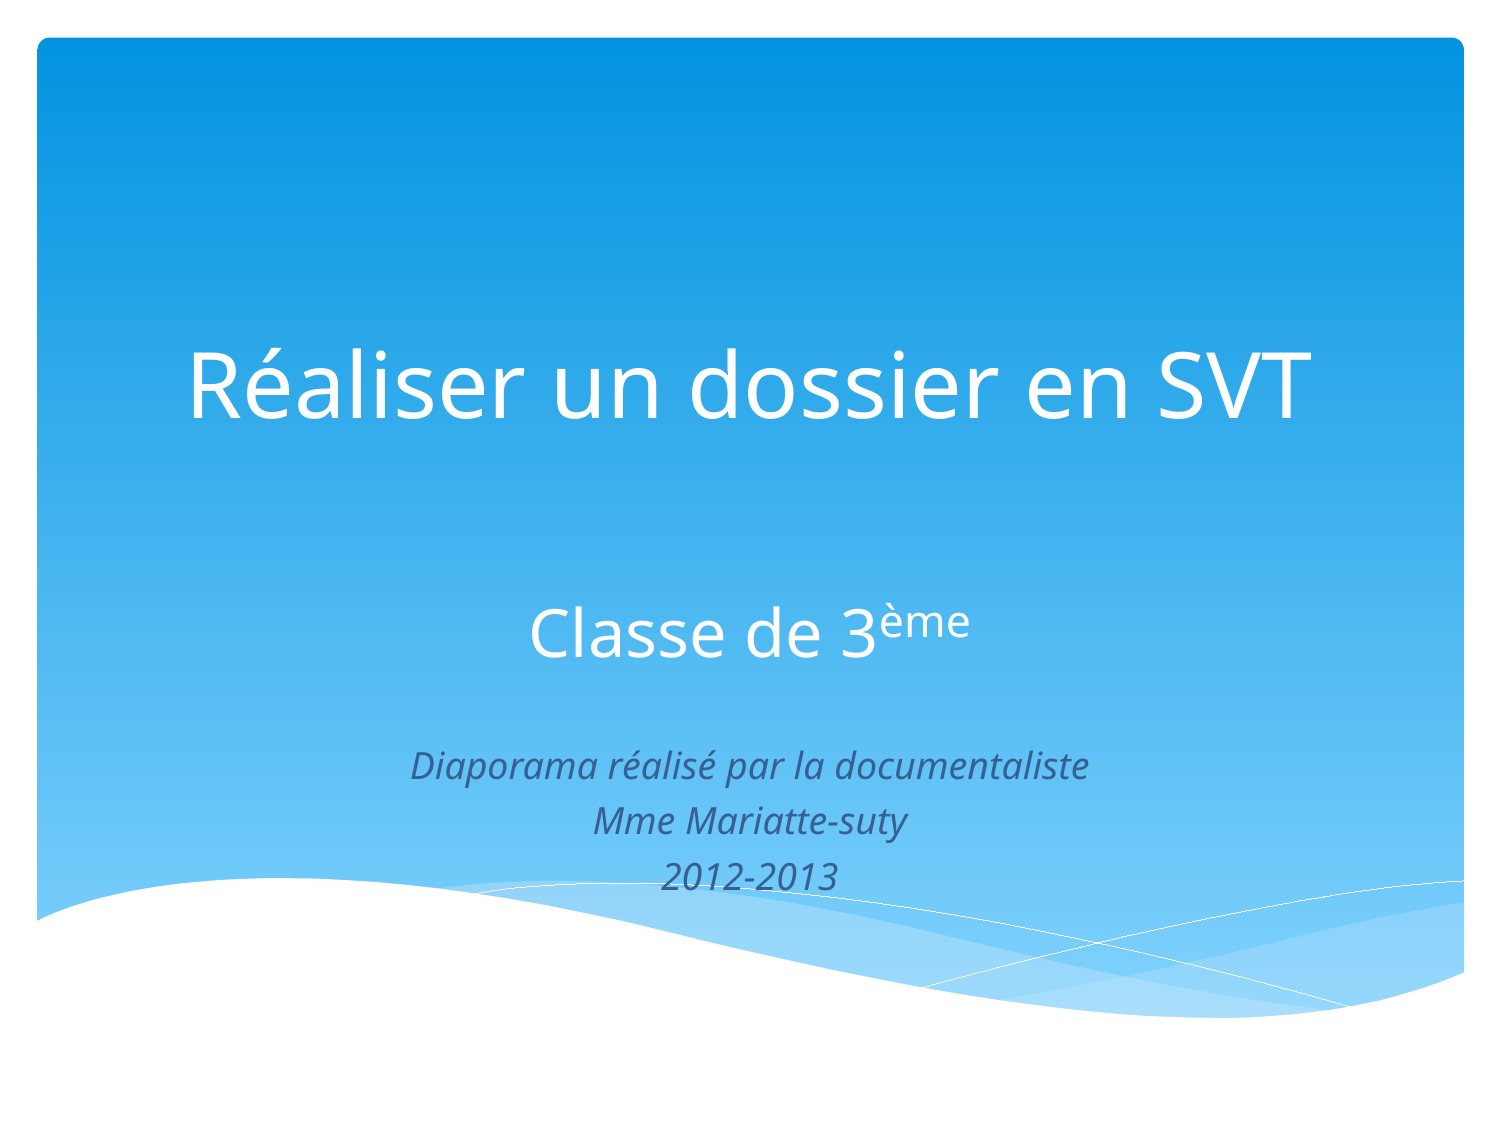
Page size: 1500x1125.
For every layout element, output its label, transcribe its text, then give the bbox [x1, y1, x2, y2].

subtitle Classe de 3ème Diaporama réalisé par la documentaliste Mme Mariatte-suty 2012-2013 [225, 583, 1276, 826]
title Réaliser un dossier en SVT [112, 262, 1388, 555]
